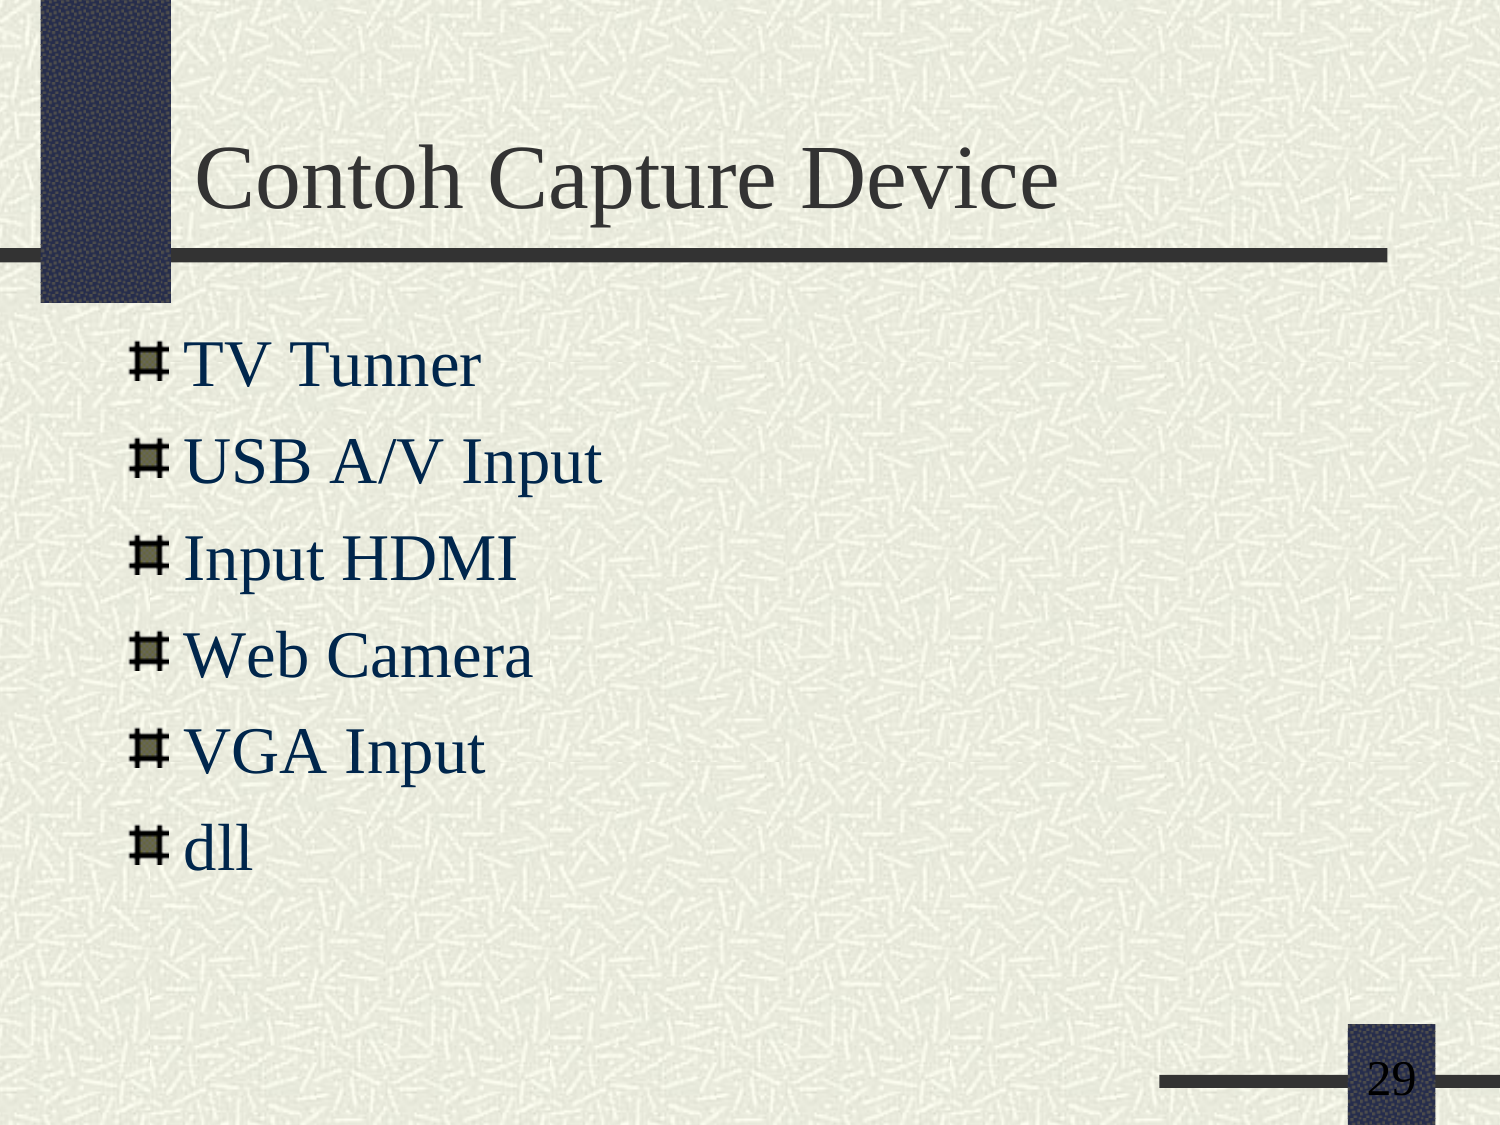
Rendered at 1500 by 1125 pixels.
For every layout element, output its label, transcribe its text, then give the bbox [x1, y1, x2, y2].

title Contoh Capture Device [179, 46, 1455, 235]
list TV Tunner USB A/V Input Input HDMI Web Camera VGA Input dll [112, 312, 1388, 965]
picture [0, 0, 1500, 1125]
